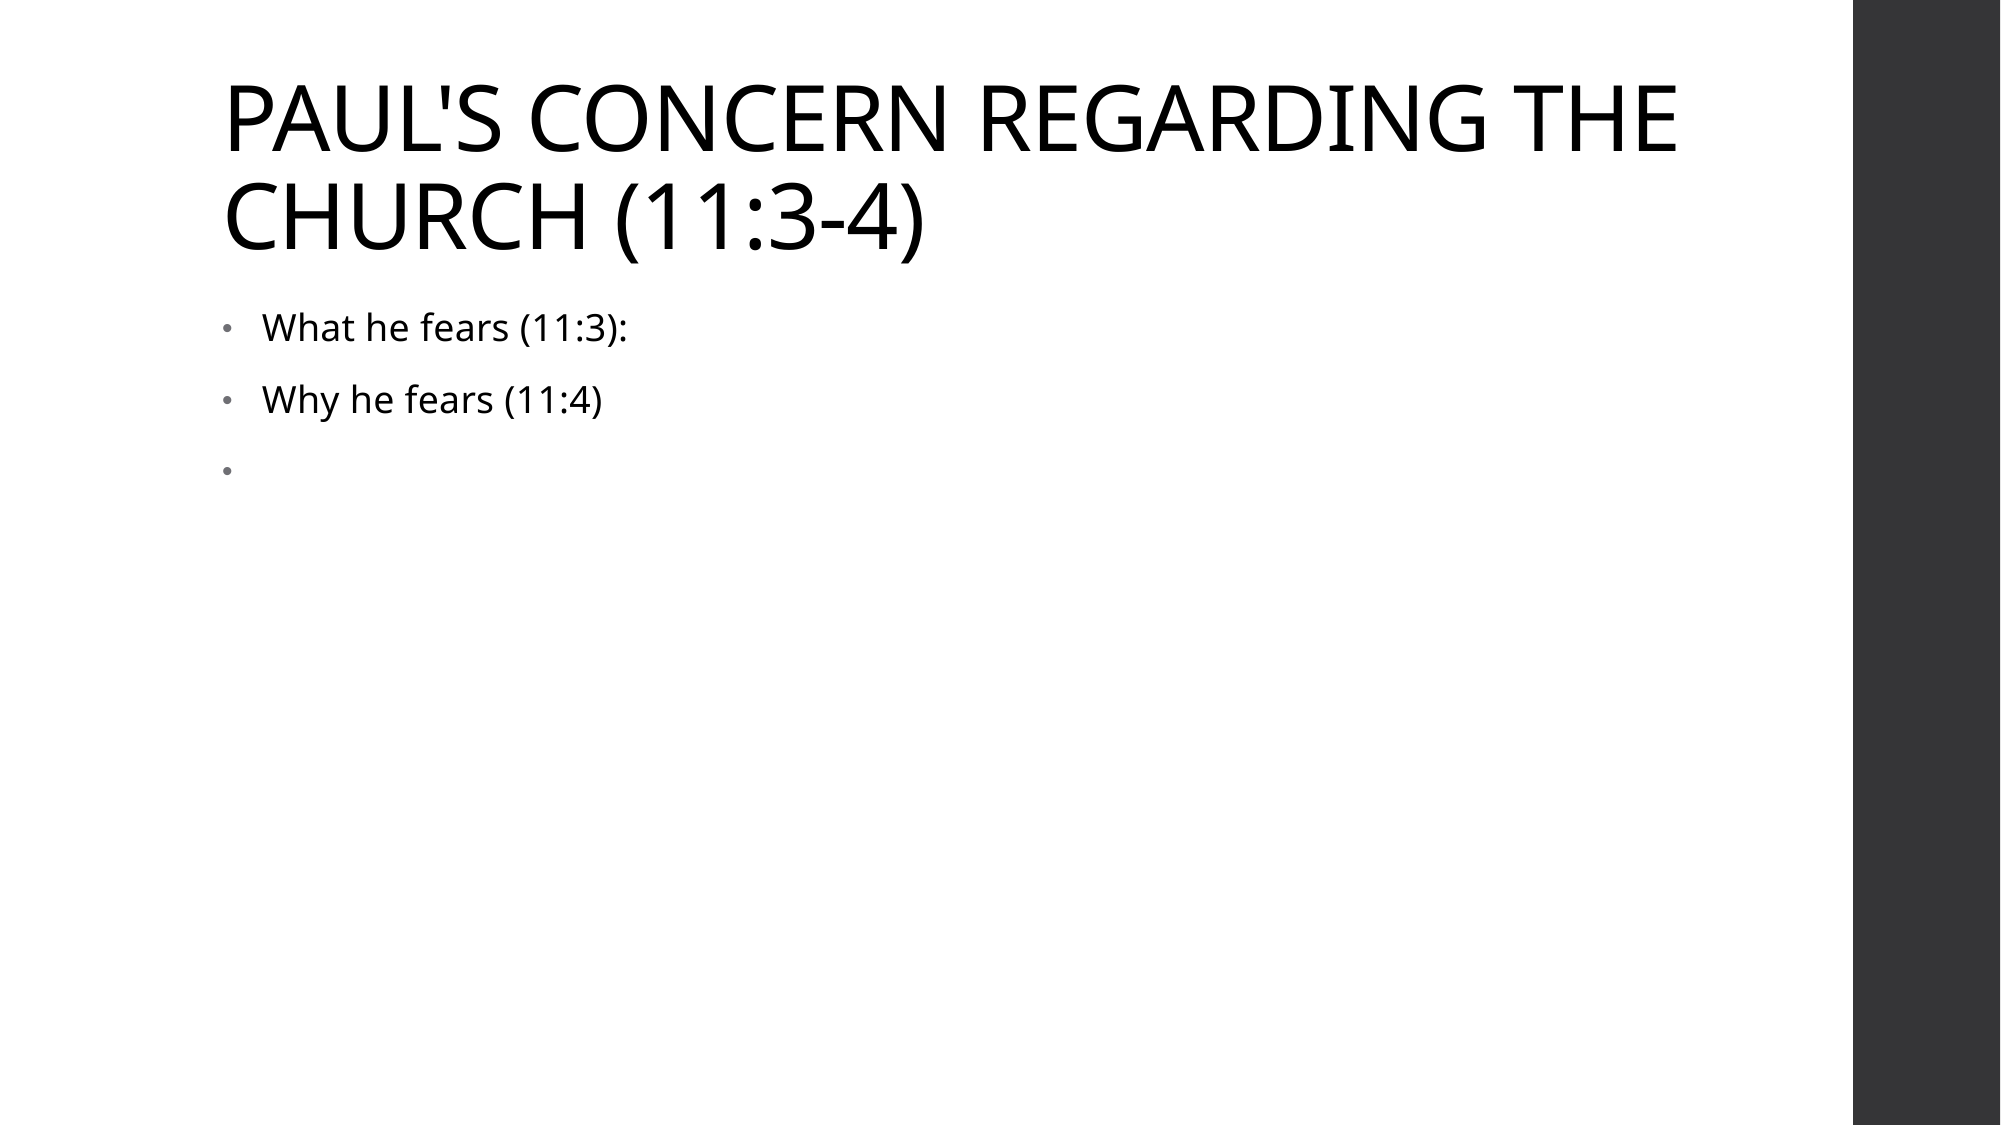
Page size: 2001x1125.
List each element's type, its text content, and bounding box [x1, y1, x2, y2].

title PAUL'S CONCERN REGARDING THE CHURCH (11:3-4) [206, 60, 1797, 278]
list What he fears (11:3): Why he fears (11:4) [206, 299, 1617, 1014]
